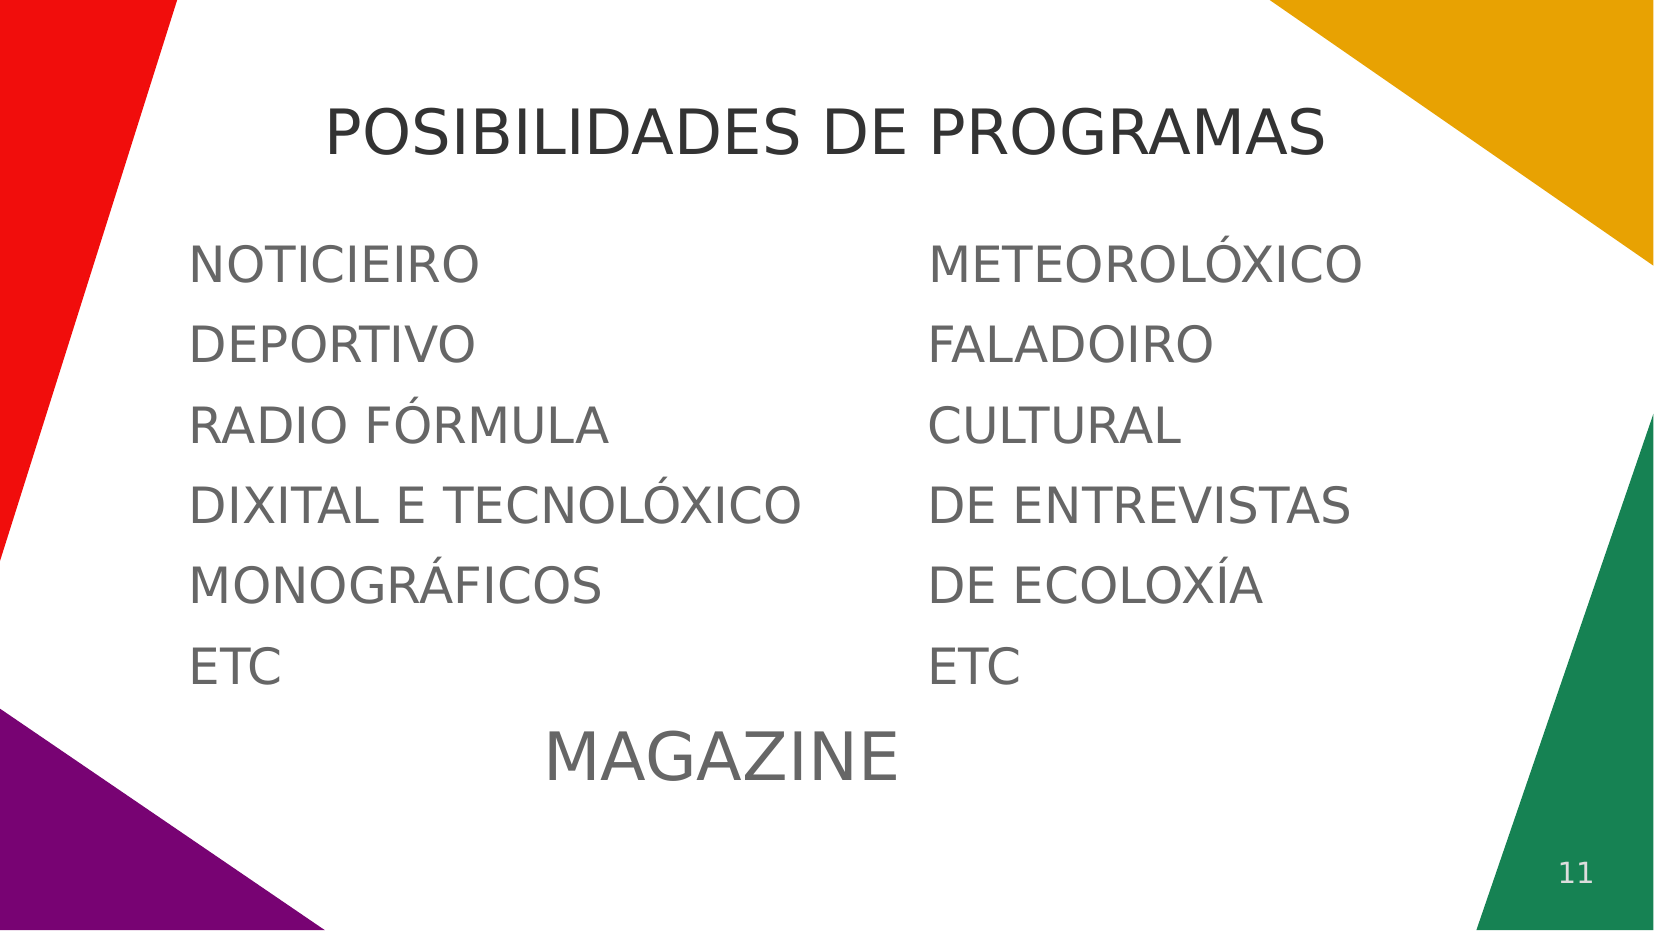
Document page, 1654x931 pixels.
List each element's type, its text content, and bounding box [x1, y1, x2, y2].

title POSIBILIDADES DE PROGRAMAS [118, 59, 1536, 207]
list NOTICIEIRO METEOROLÓXICO DEPORTIVO FALADOIRO RADIO FÓRMULA CULTURAL DIXITAL E TECNOLÓXICO DE ENTREVISTAS MONOGRÁFICOS DE ECOLOXÍA ETC ETC MAGAZINE [118, 236, 1536, 827]
